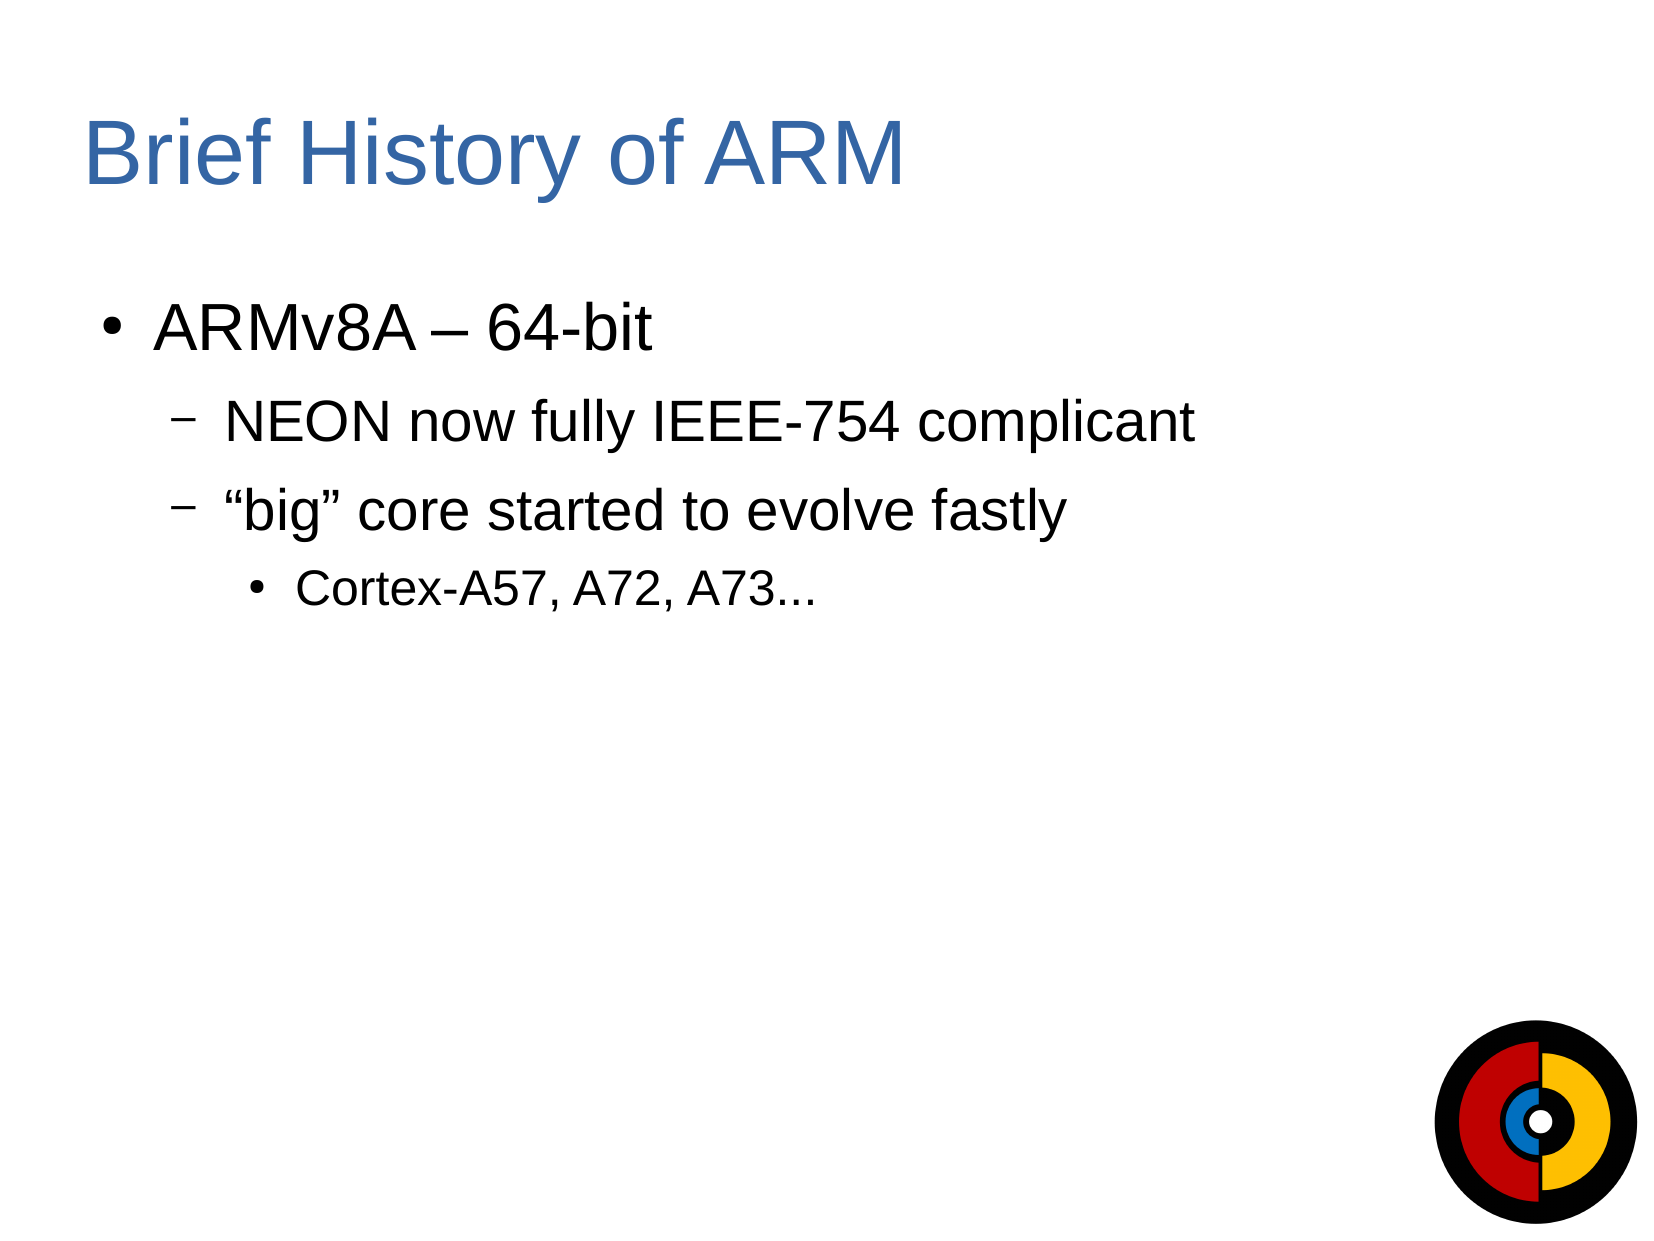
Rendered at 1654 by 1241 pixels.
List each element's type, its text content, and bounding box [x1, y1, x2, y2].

title Brief History of ARM [82, 49, 1571, 257]
list ARMv8A – 64-bit NEON now fully IEEE-754 complicant “big” core started to evolve fastly Cortex-A57, A72, A73... [82, 290, 1571, 1010]
picture [1429, 1015, 1642, 1229]
